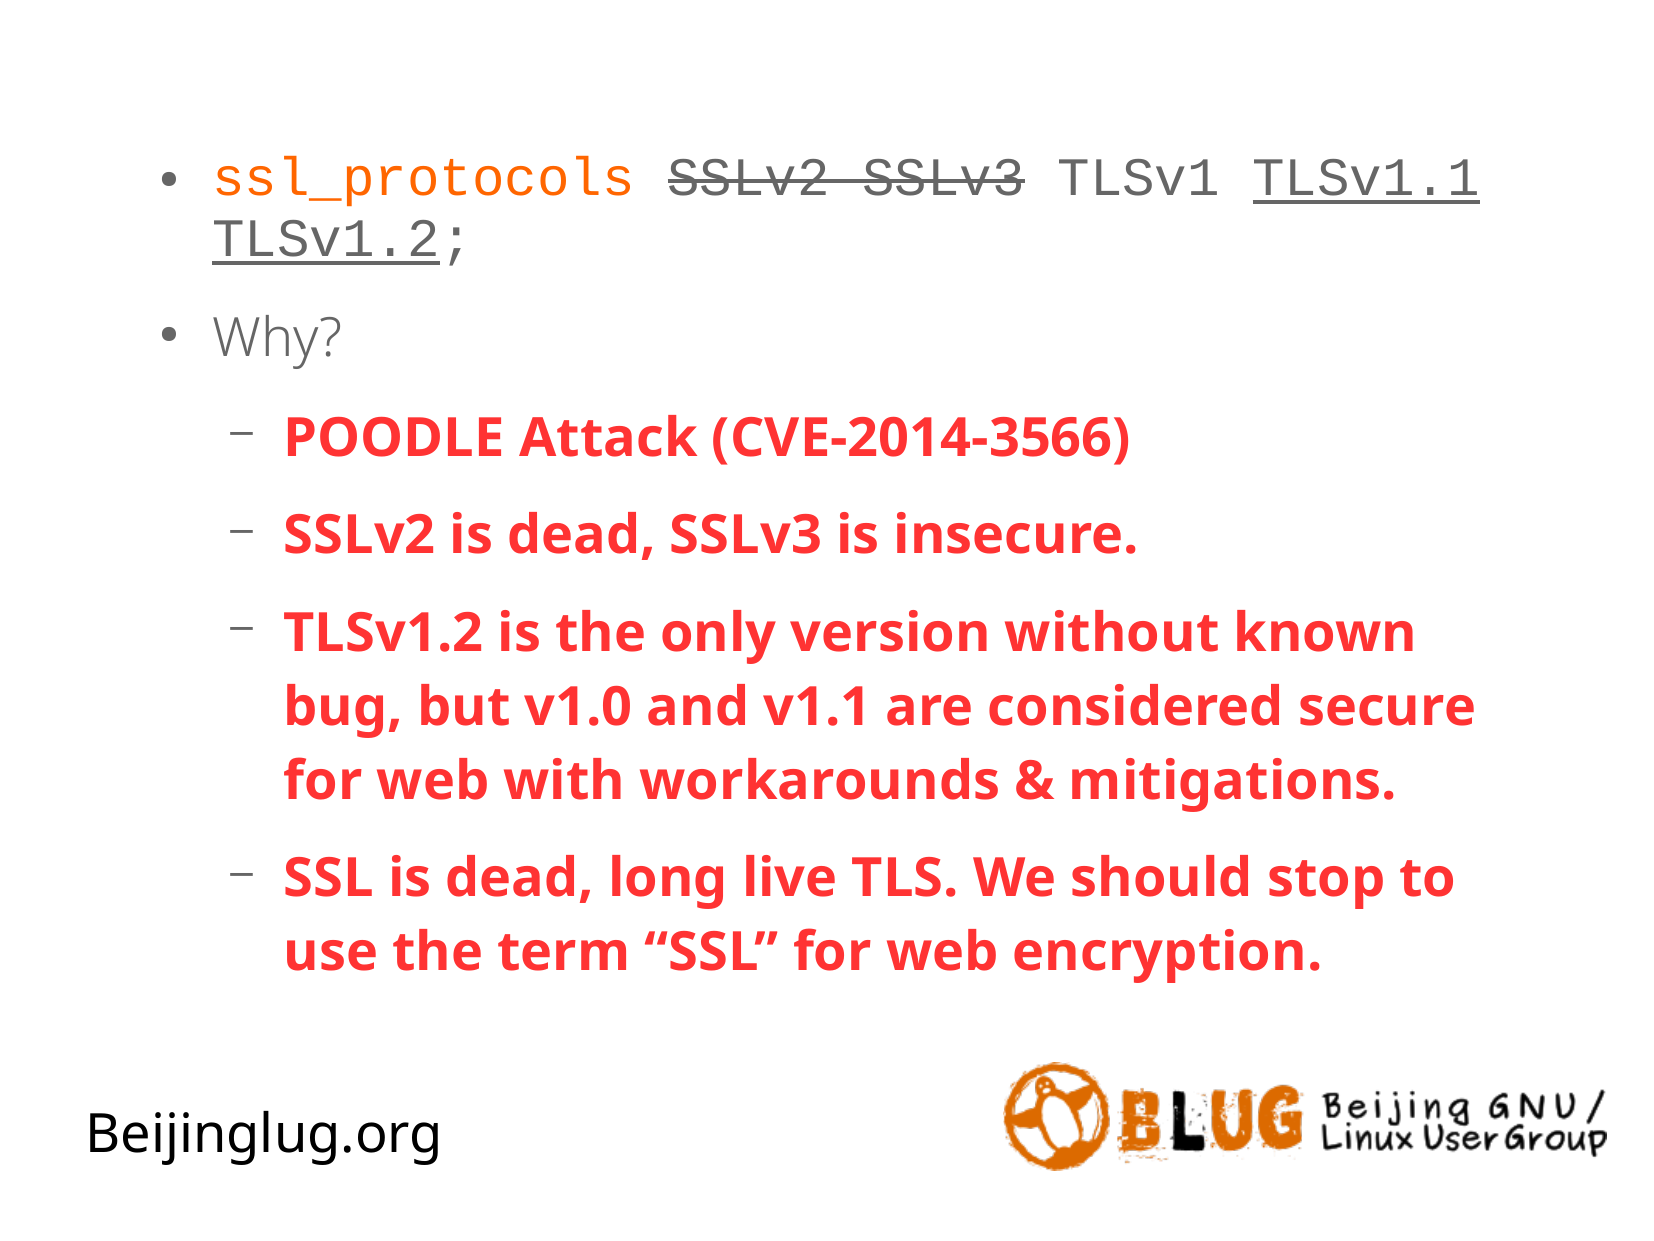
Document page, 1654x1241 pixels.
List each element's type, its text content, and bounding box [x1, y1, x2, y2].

list ssl_protocols SSLv2 SSLv3 TLSv1 TLSv1.1 TLSv1.2; Why? POODLE Attack (CVE-2014-3566) SSLv2 is dead, SSLv3 is insecure. TLSv1.2 is the only version without known bug, but v1.0 and v1.1 are considered secure for web with workarounds & mitigations. SSL is dead, long live TLS. We should stop to use the term “SSL” for web encryption. [141, 149, 1530, 1028]
picture [1003, 1062, 1607, 1171]
